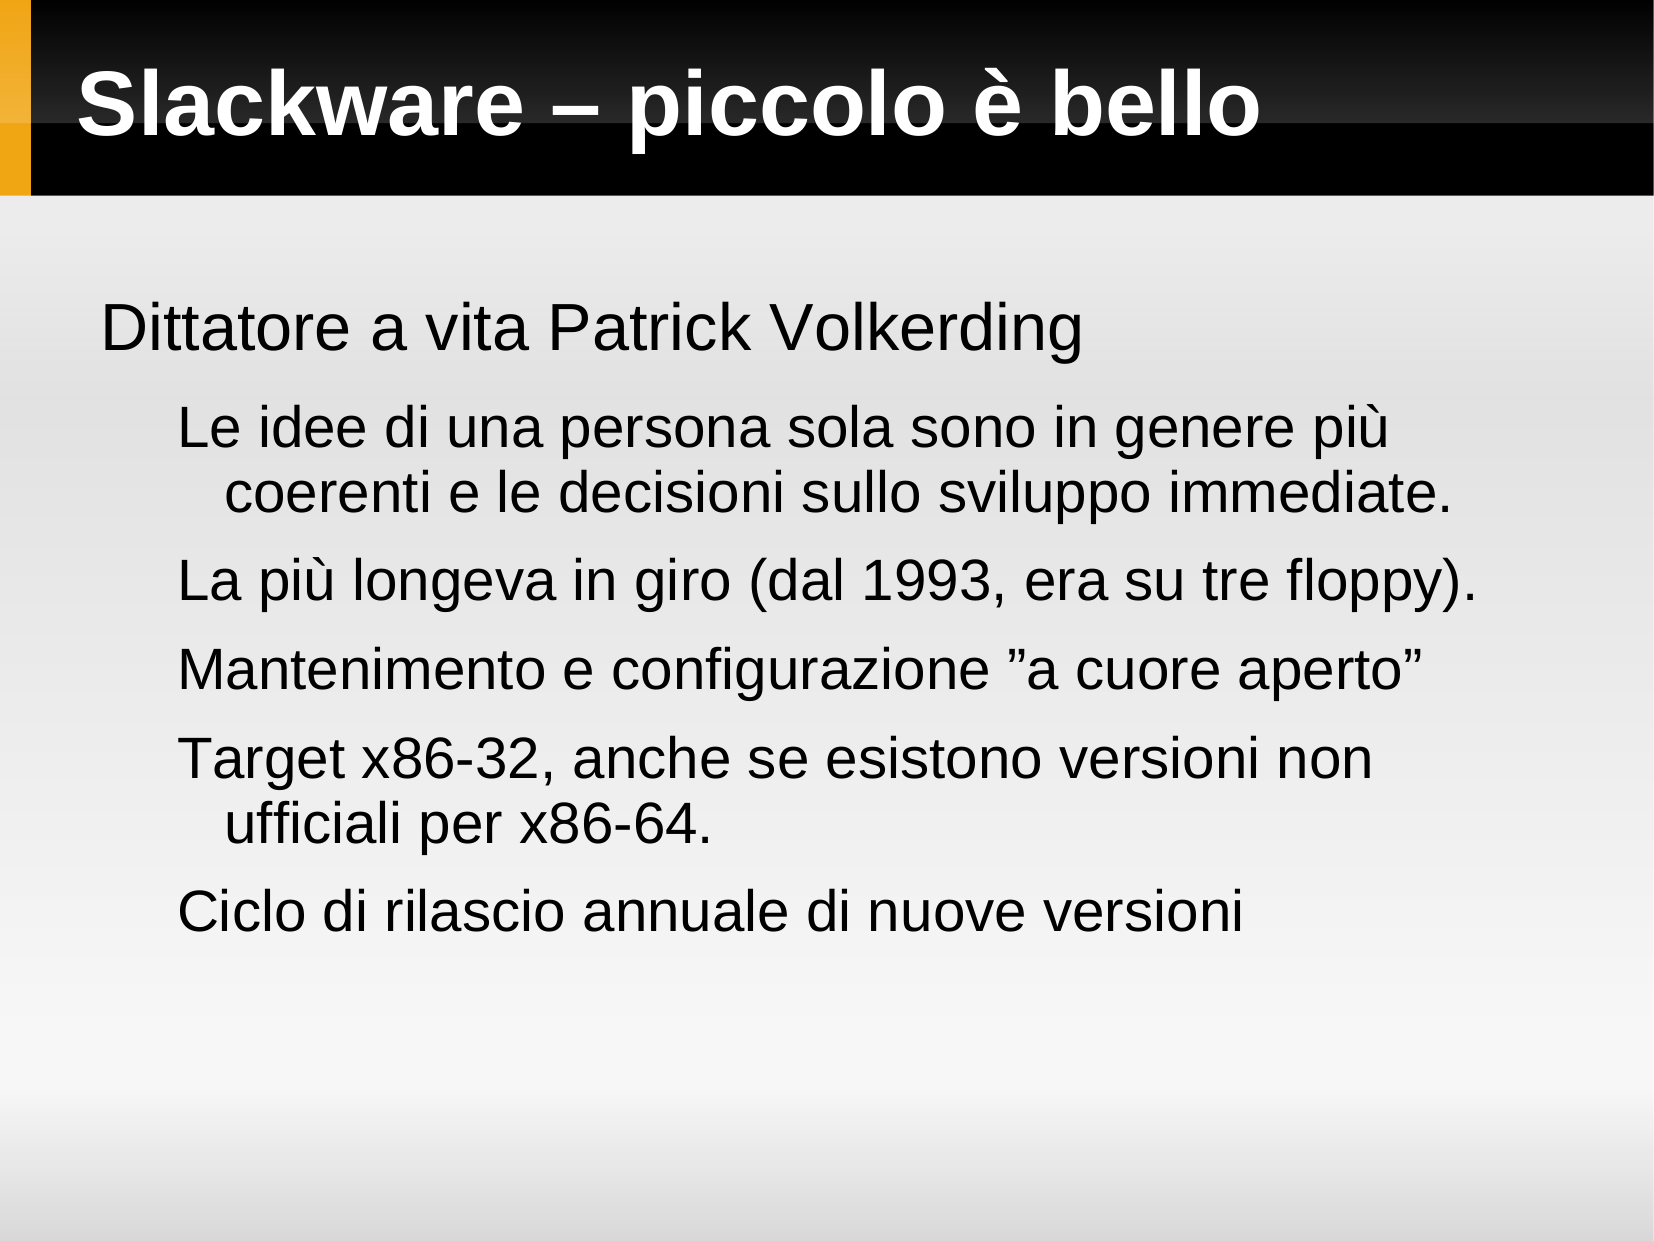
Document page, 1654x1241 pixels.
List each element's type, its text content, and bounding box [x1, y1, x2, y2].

picture [0, 0, 1654, 1241]
title Slackware – piccolo è bello [76, 0, 1565, 208]
list Dittatore a vita Patrick Volkerding Le idee di una persona sola sono in genere più coerenti e le decisioni sullo sviluppo immediate. La più longeva in giro (dal 1993, era su tre floppy). Mantenimento e configurazione ”a cuore aperto” Target x86-32, anche se esistono versioni non ufficiali per x86-64. Ciclo di rilascio annuale di nuove versioni [82, 290, 1571, 1109]
